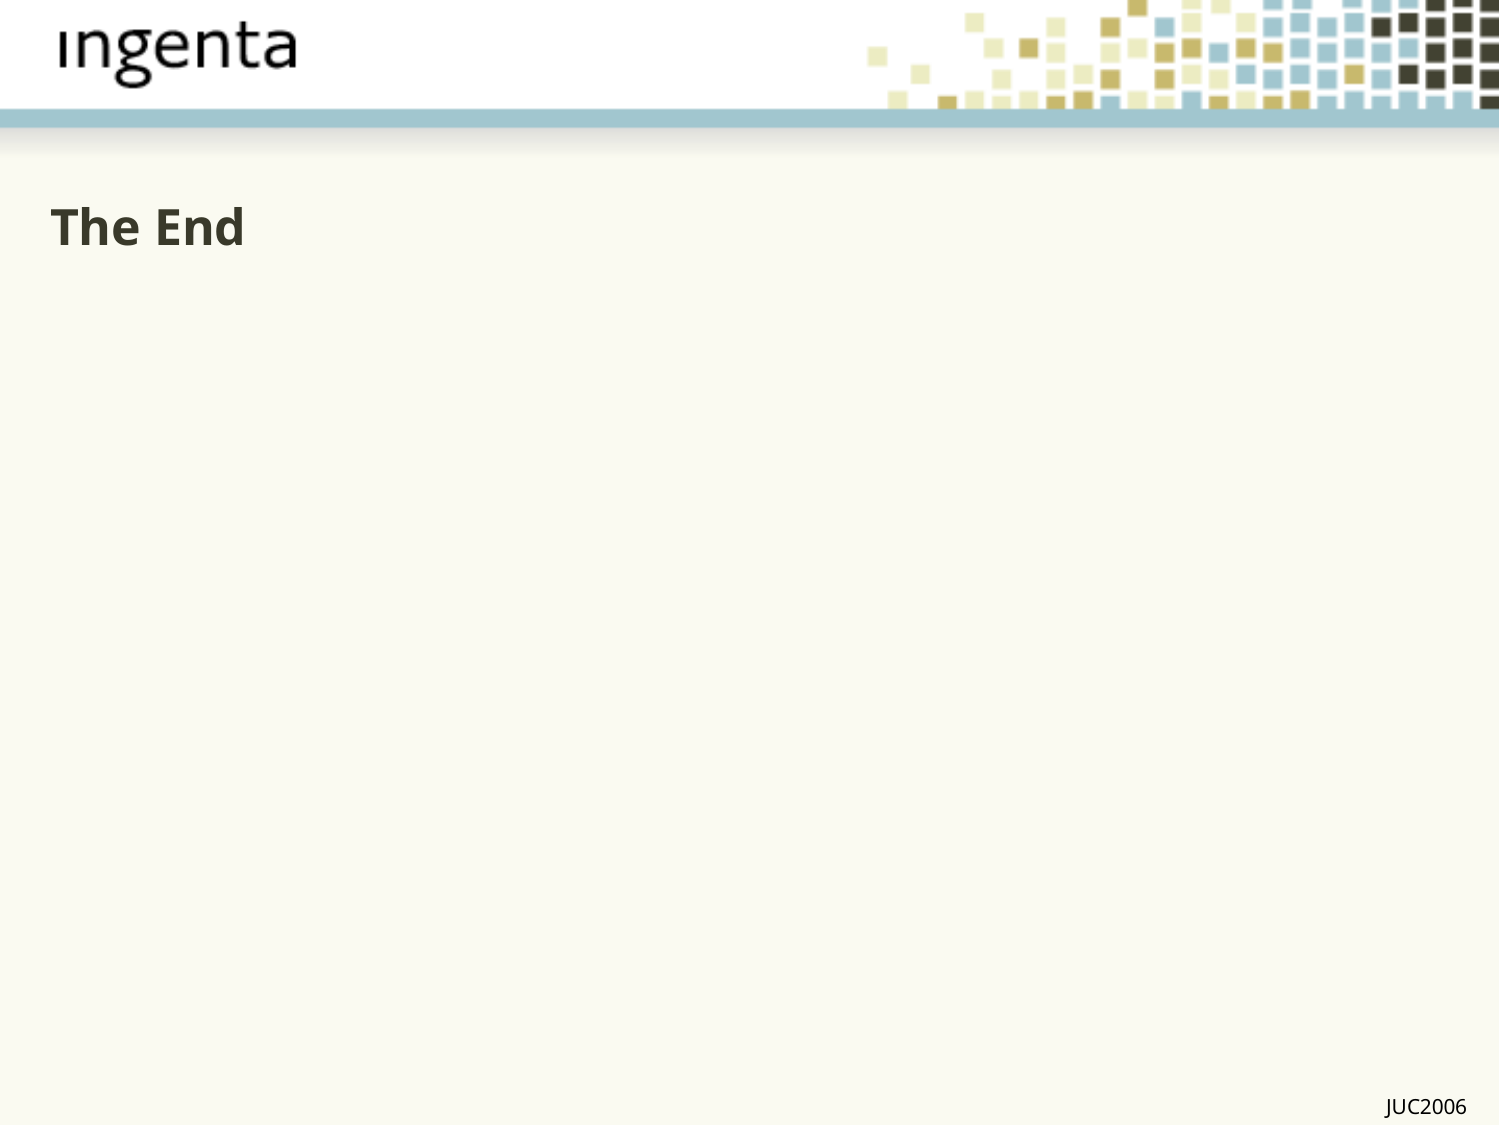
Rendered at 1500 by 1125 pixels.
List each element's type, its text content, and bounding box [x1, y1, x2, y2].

picture [0, 0, 1499, 1125]
title The End [50, 187, 1375, 264]
